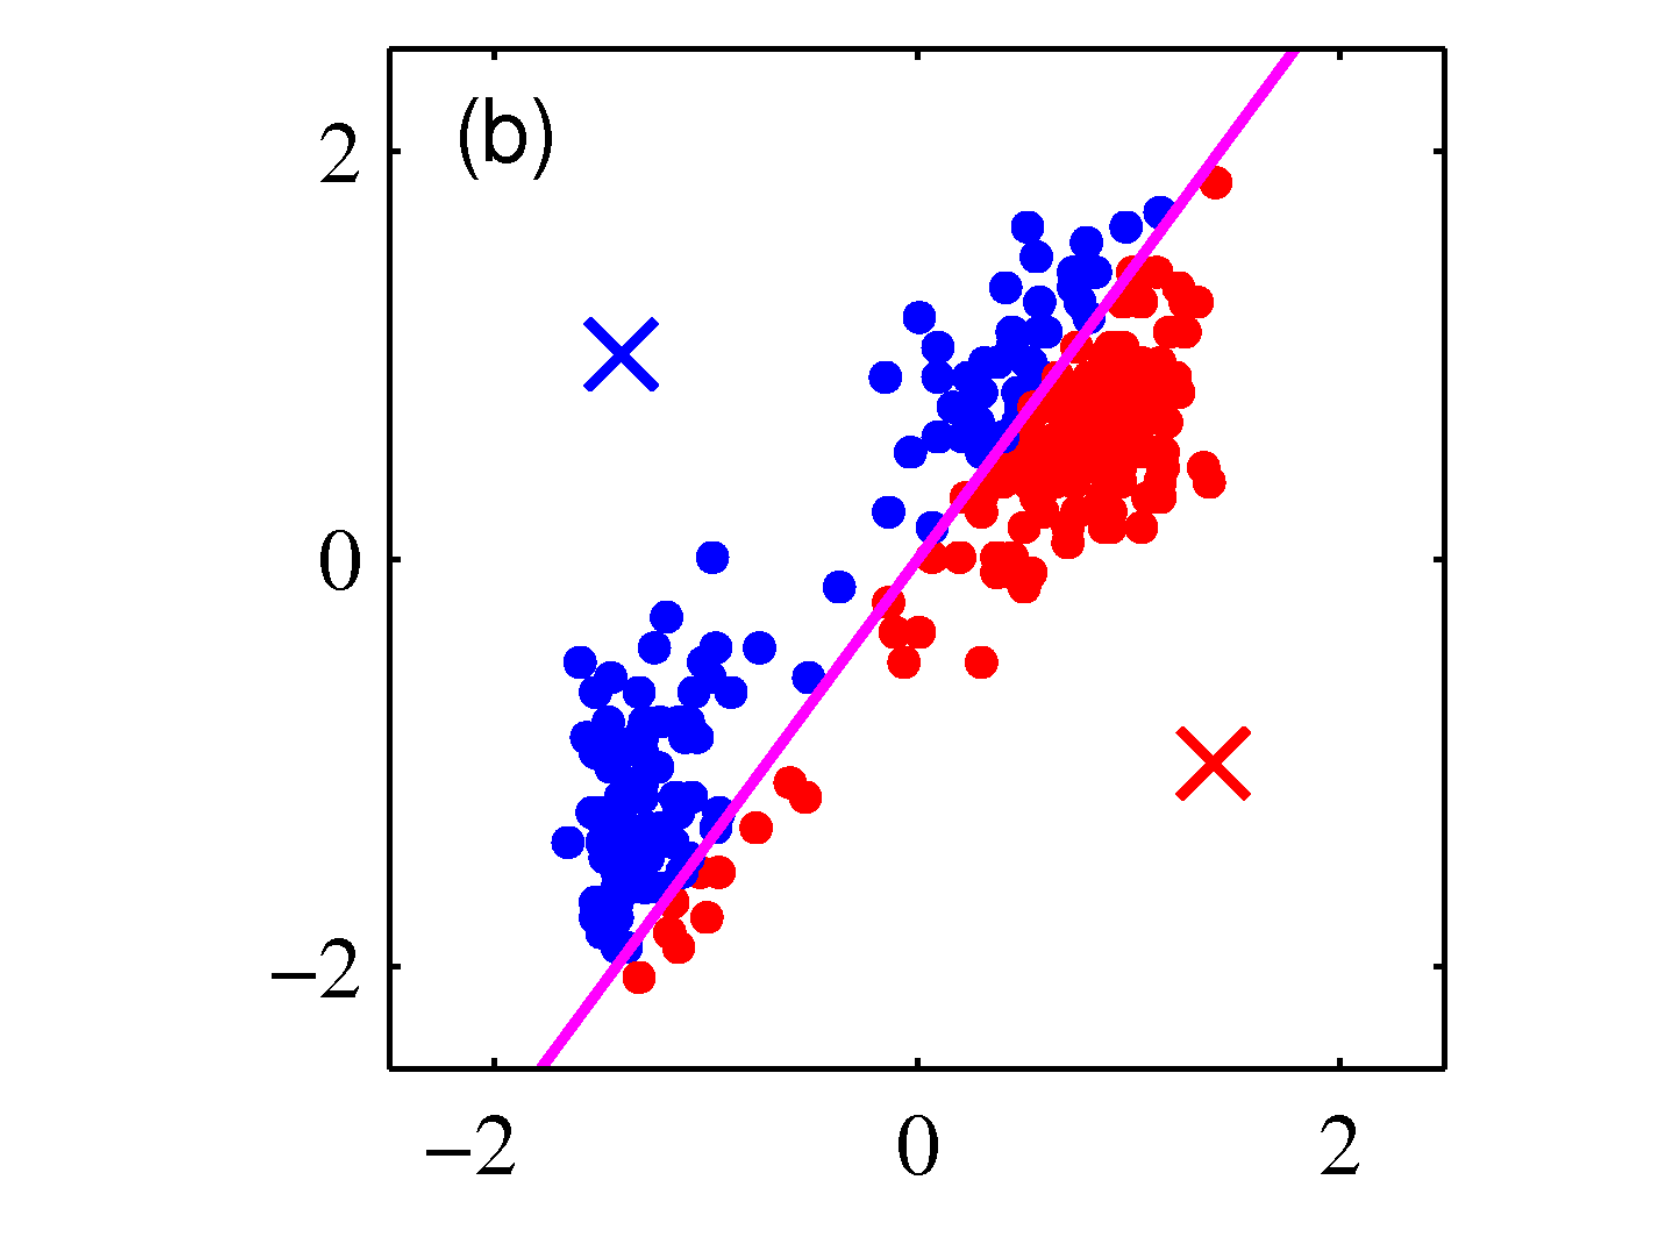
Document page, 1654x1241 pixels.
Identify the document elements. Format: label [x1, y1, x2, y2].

picture [224, 24, 1465, 1241]
